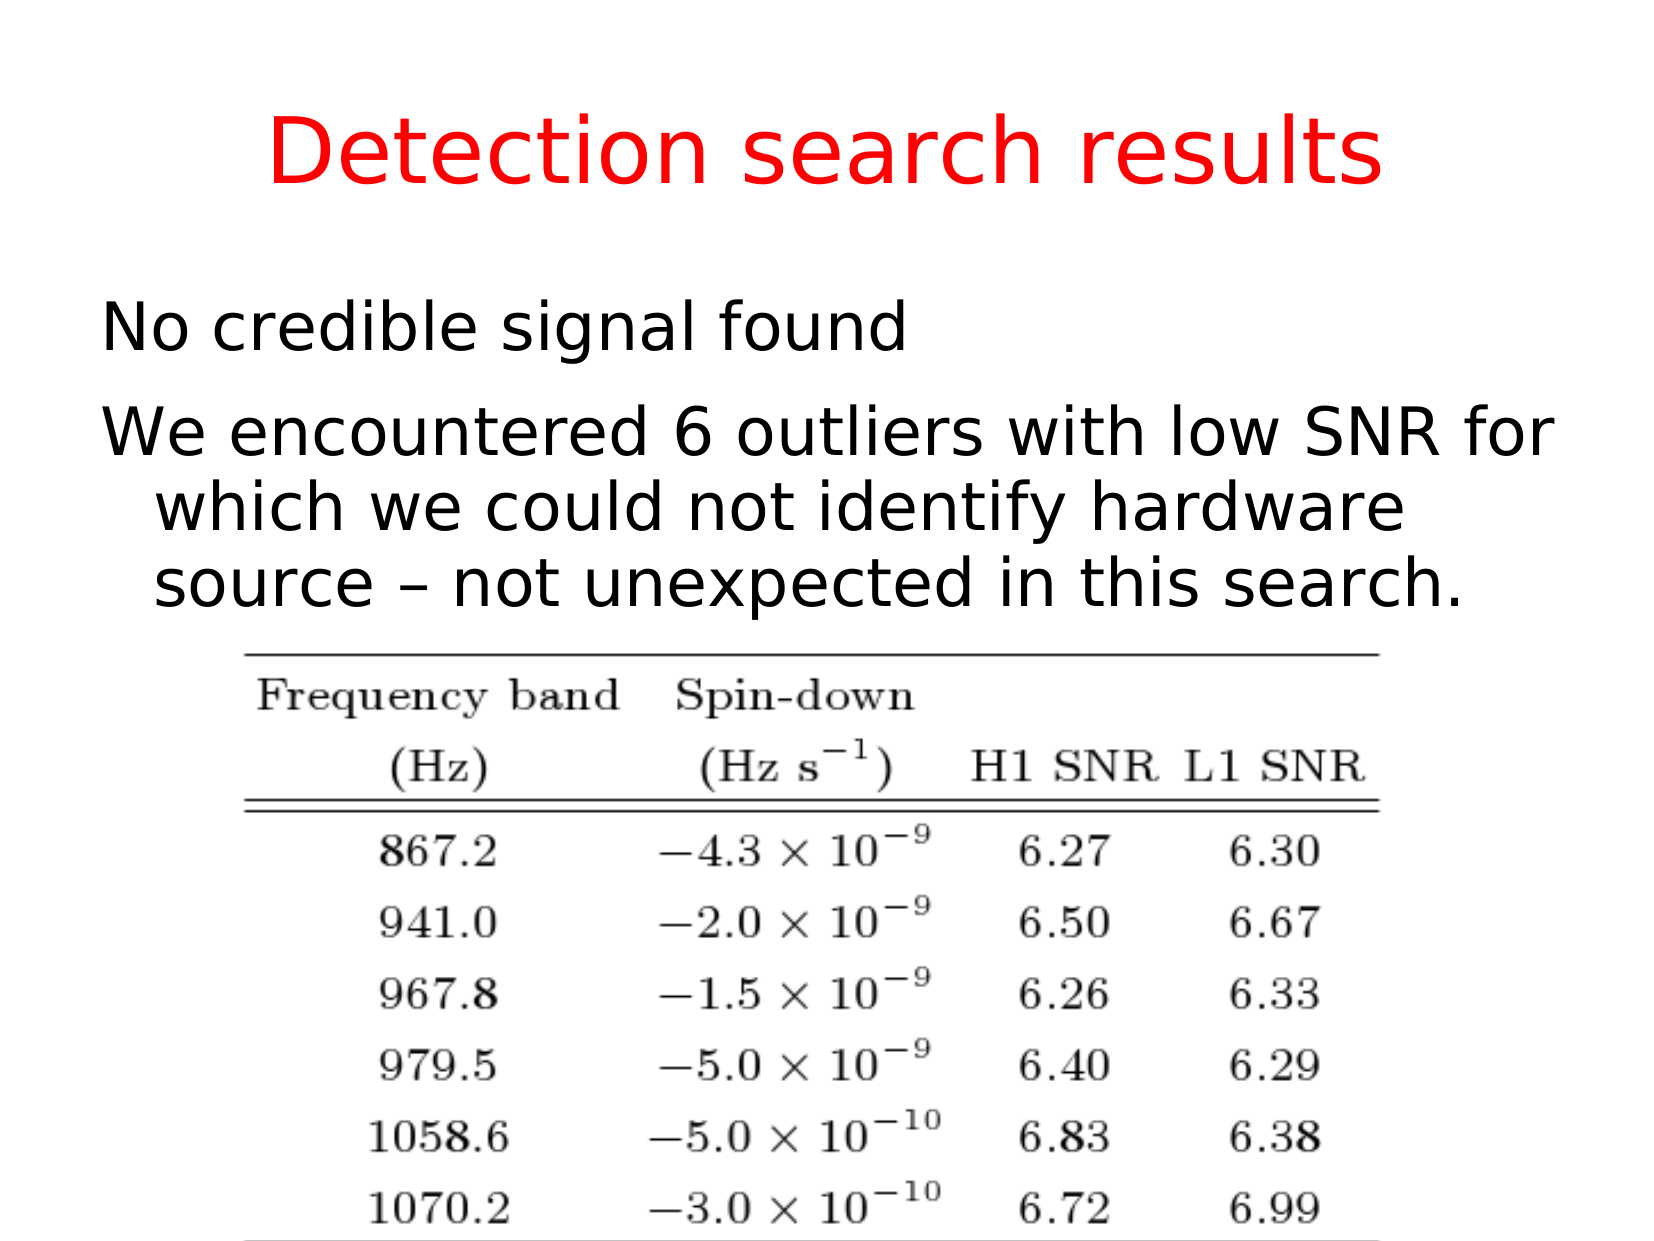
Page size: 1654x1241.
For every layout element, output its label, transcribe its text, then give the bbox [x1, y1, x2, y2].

list No credible signal found We encountered 6 outliers with low SNR for which we could not identify hardware source – not unexpected in this search. [82, 290, 1571, 664]
title Detection search results [82, 49, 1571, 257]
picture [55, 574, 1564, 1241]
